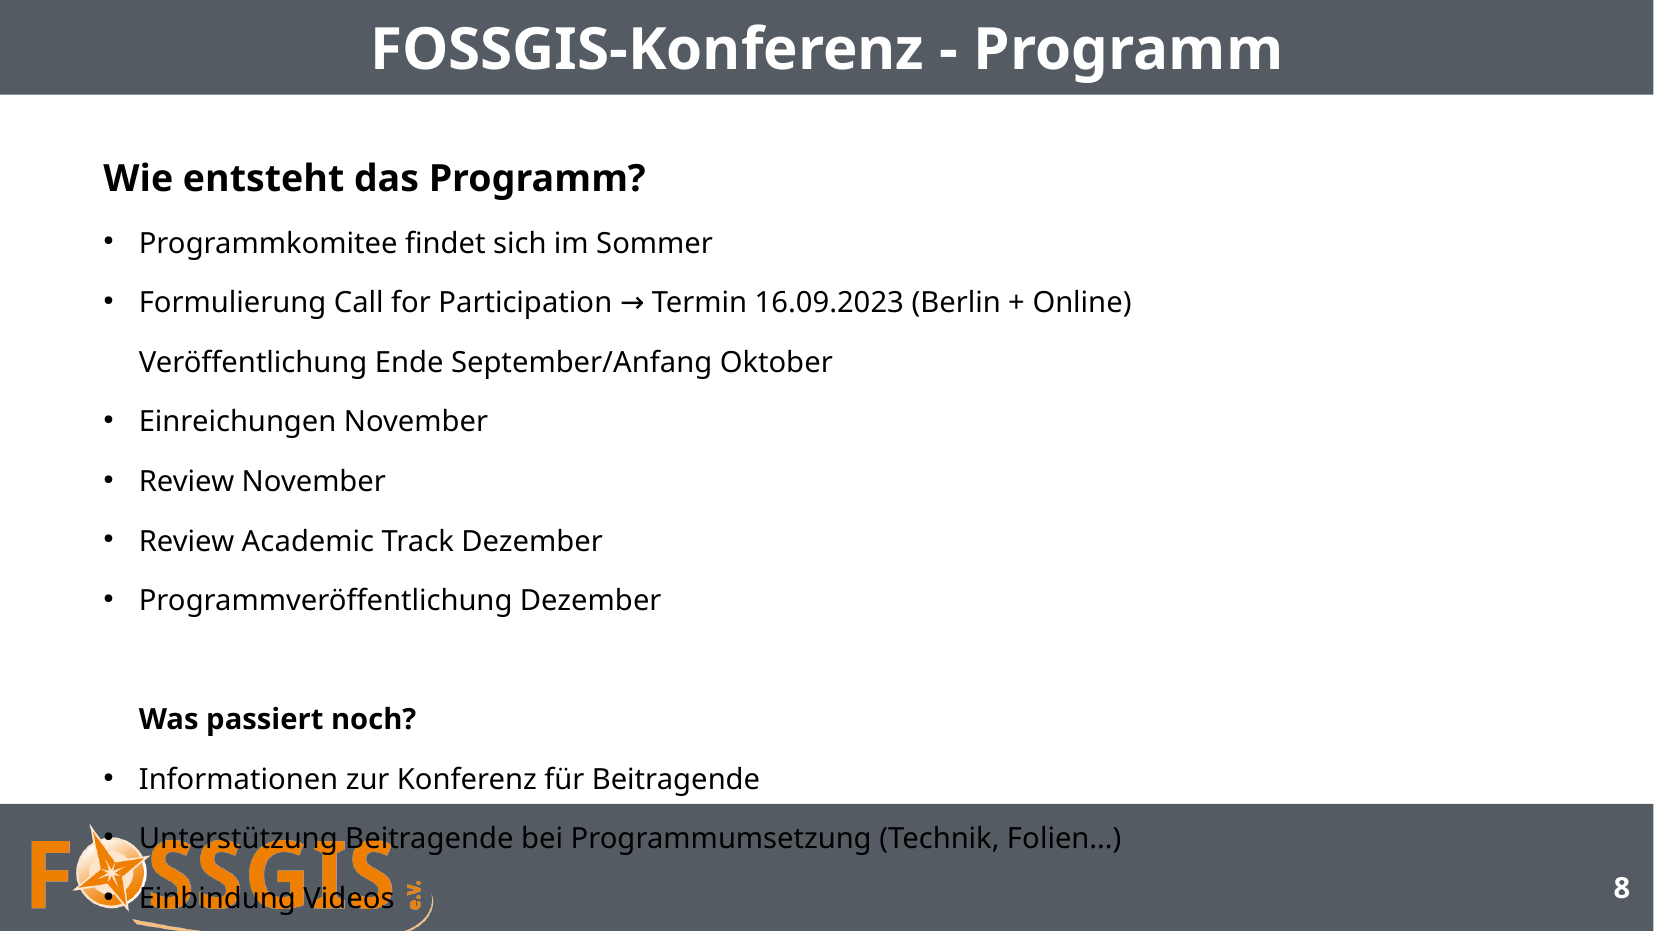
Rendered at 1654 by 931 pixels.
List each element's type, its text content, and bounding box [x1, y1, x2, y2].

text_box <Foliennummer> [1204, 860, 1646, 931]
text_box Wie entsteht das Programm? Programmkomitee findet sich im Sommer Formulierung Call for Participation → Termin 16.09.2023 (Berlin + Online) Veröffentlichung Ende September/Anfang Oktober Einreichungen November Review November Review Academic Track Dezember Programmveröffentlichung Dezember Was passiert noch? Informationen zur Konferenz für Beitragende Unterstützung Beitragende bei Programmumsetzung (Technik, Folien...) Einbindung Videos [88, 118, 1113, 786]
title [0, 803, 1654, 931]
picture [430, 834, 438, 846]
picture [23, 823, 438, 931]
title FOSSGIS-Konferenz - Programm [0, 0, 1654, 95]
